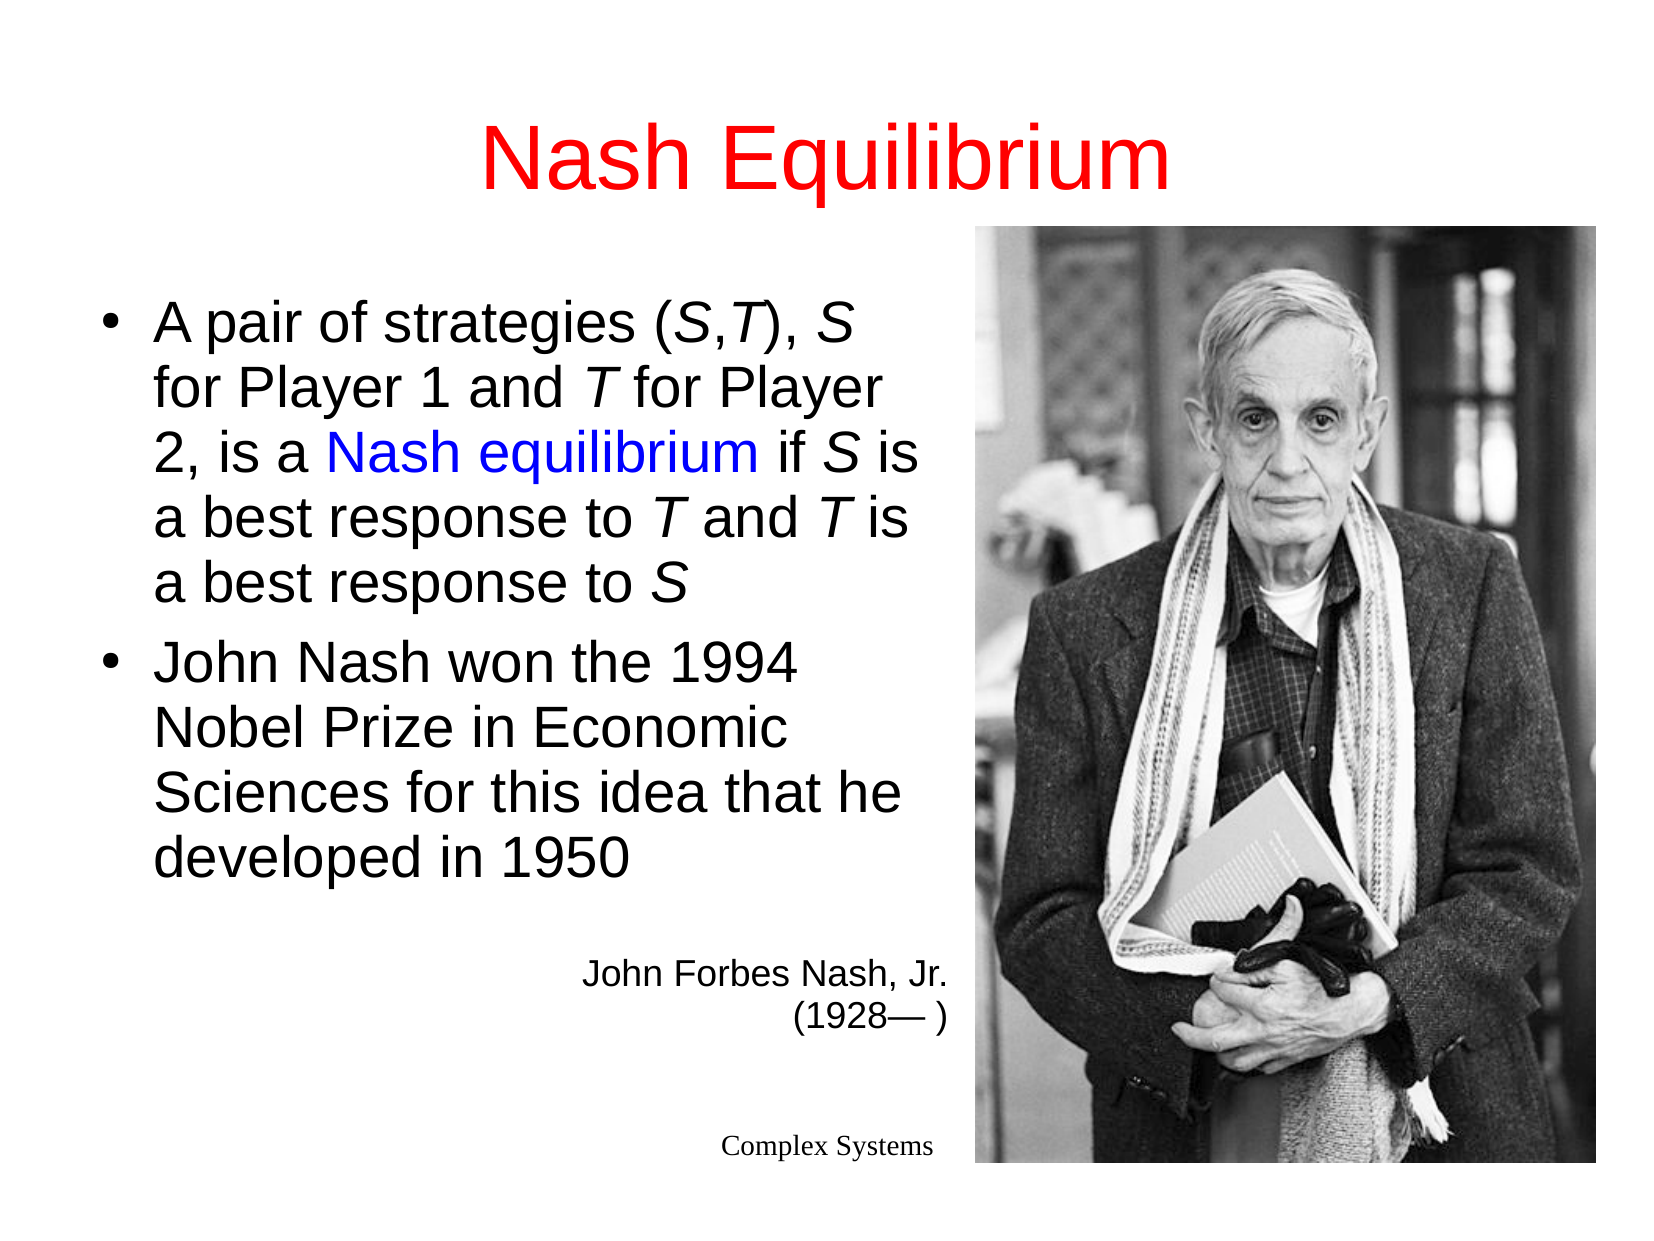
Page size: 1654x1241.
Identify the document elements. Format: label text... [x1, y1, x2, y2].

title Nash Equilibrium [82, 49, 1571, 257]
list A pair of strategies (S,T), S for Player 1 and T for Player 2, is a Nash equilibrium if S is a best response to T and T is a best response to S John Nash won the 1994 Nobel Prize in Economic Sciences for this idea that he developed in 1950 [82, 290, 938, 1109]
picture [975, 226, 1596, 1163]
text_box John Forbes Nash, Jr. (1928— ) [513, 945, 964, 1045]
